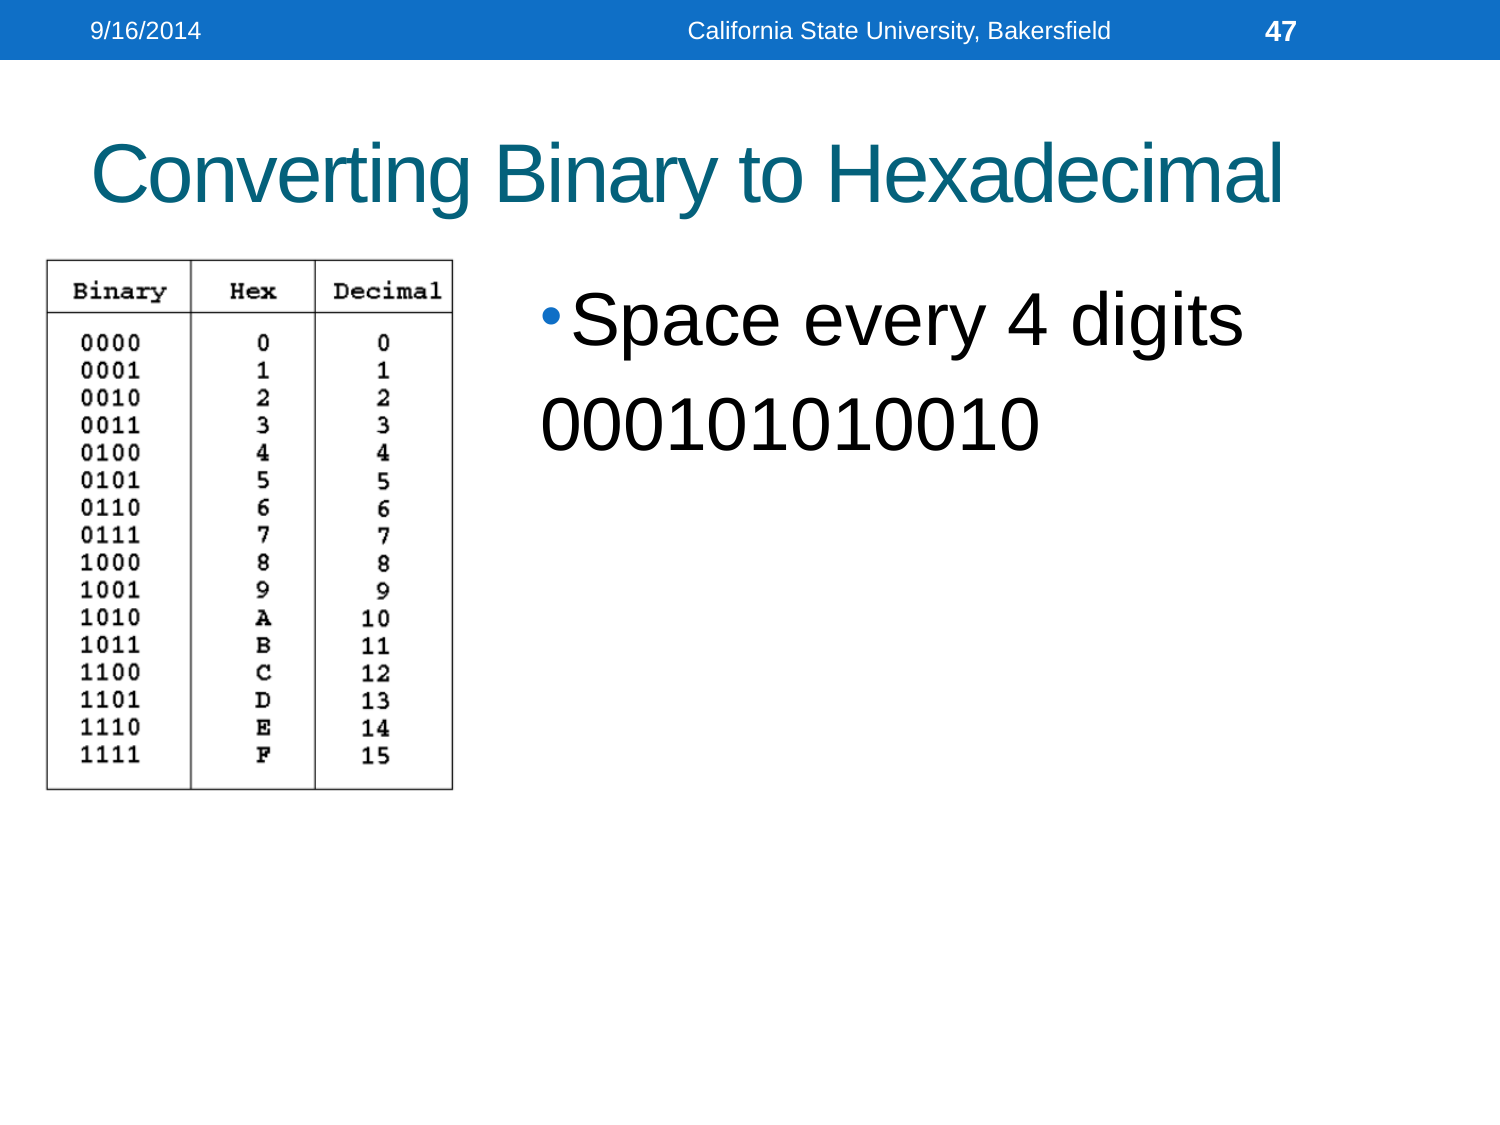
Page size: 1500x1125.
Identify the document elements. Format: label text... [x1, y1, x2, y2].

footer California State University, Bakersfield [562, 3, 1238, 57]
list Space every 4 digits 000101010010 [525, 262, 1425, 1063]
picture [37, 249, 464, 800]
slide_number 9/16/2014 [75, 3, 550, 57]
slide_number <number> [1250, 3, 1425, 57]
title Converting Binary to Hexadecimal [75, 87, 1425, 250]
